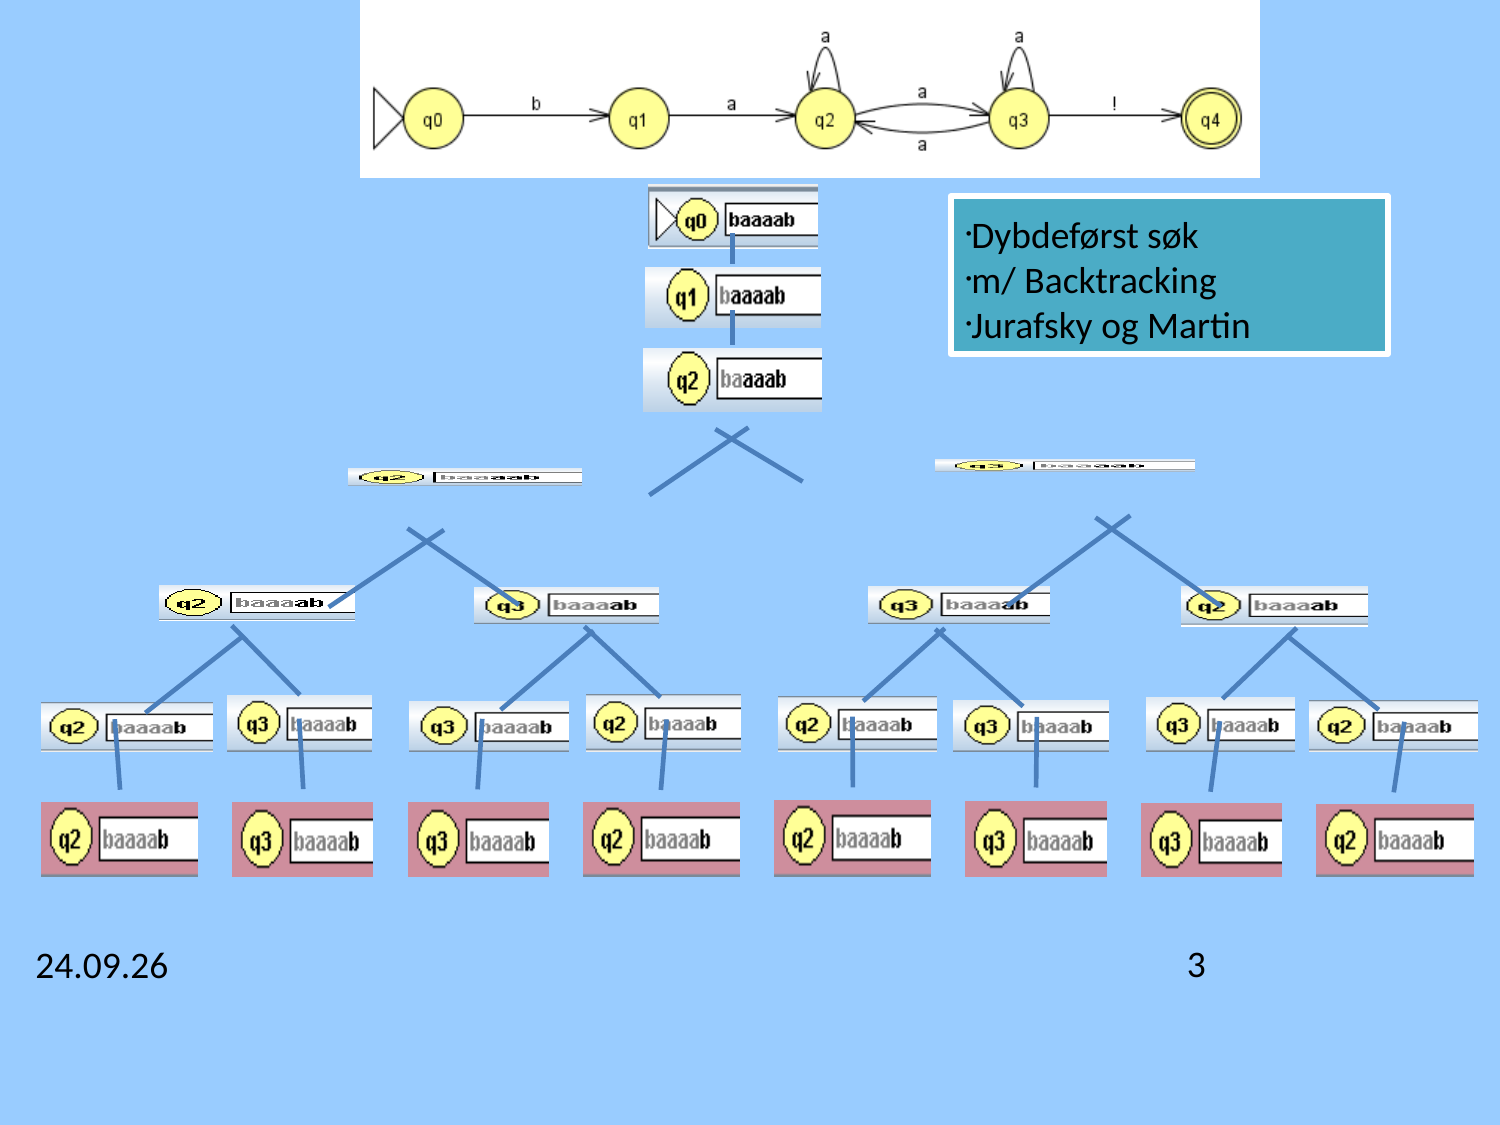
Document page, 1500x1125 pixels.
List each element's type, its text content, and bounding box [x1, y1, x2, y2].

picture [868, 586, 1050, 624]
picture [1316, 804, 1474, 878]
picture [953, 700, 1109, 752]
slide_number <number> [1171, 924, 1482, 973]
picture [227, 695, 372, 752]
picture [1181, 586, 1368, 627]
slide_number 02.02.11 [20, 925, 340, 973]
picture [41, 802, 198, 878]
picture [348, 468, 582, 486]
picture [583, 802, 740, 877]
picture [965, 801, 1107, 878]
picture [474, 587, 659, 624]
picture [935, 459, 1195, 472]
picture [586, 694, 741, 752]
picture [41, 702, 213, 752]
picture [409, 701, 569, 752]
picture [159, 585, 355, 621]
picture [1146, 697, 1295, 752]
picture [1309, 700, 1478, 752]
picture [778, 696, 937, 752]
picture [643, 348, 822, 412]
picture [774, 800, 931, 877]
picture [360, 0, 1260, 178]
picture [408, 802, 549, 877]
picture [648, 184, 818, 249]
picture [232, 802, 373, 877]
picture [645, 267, 821, 328]
text_box Dybdeførst søk m/ Backtracking Jurafsky og Martin [950, 196, 1388, 354]
picture [1141, 803, 1282, 878]
